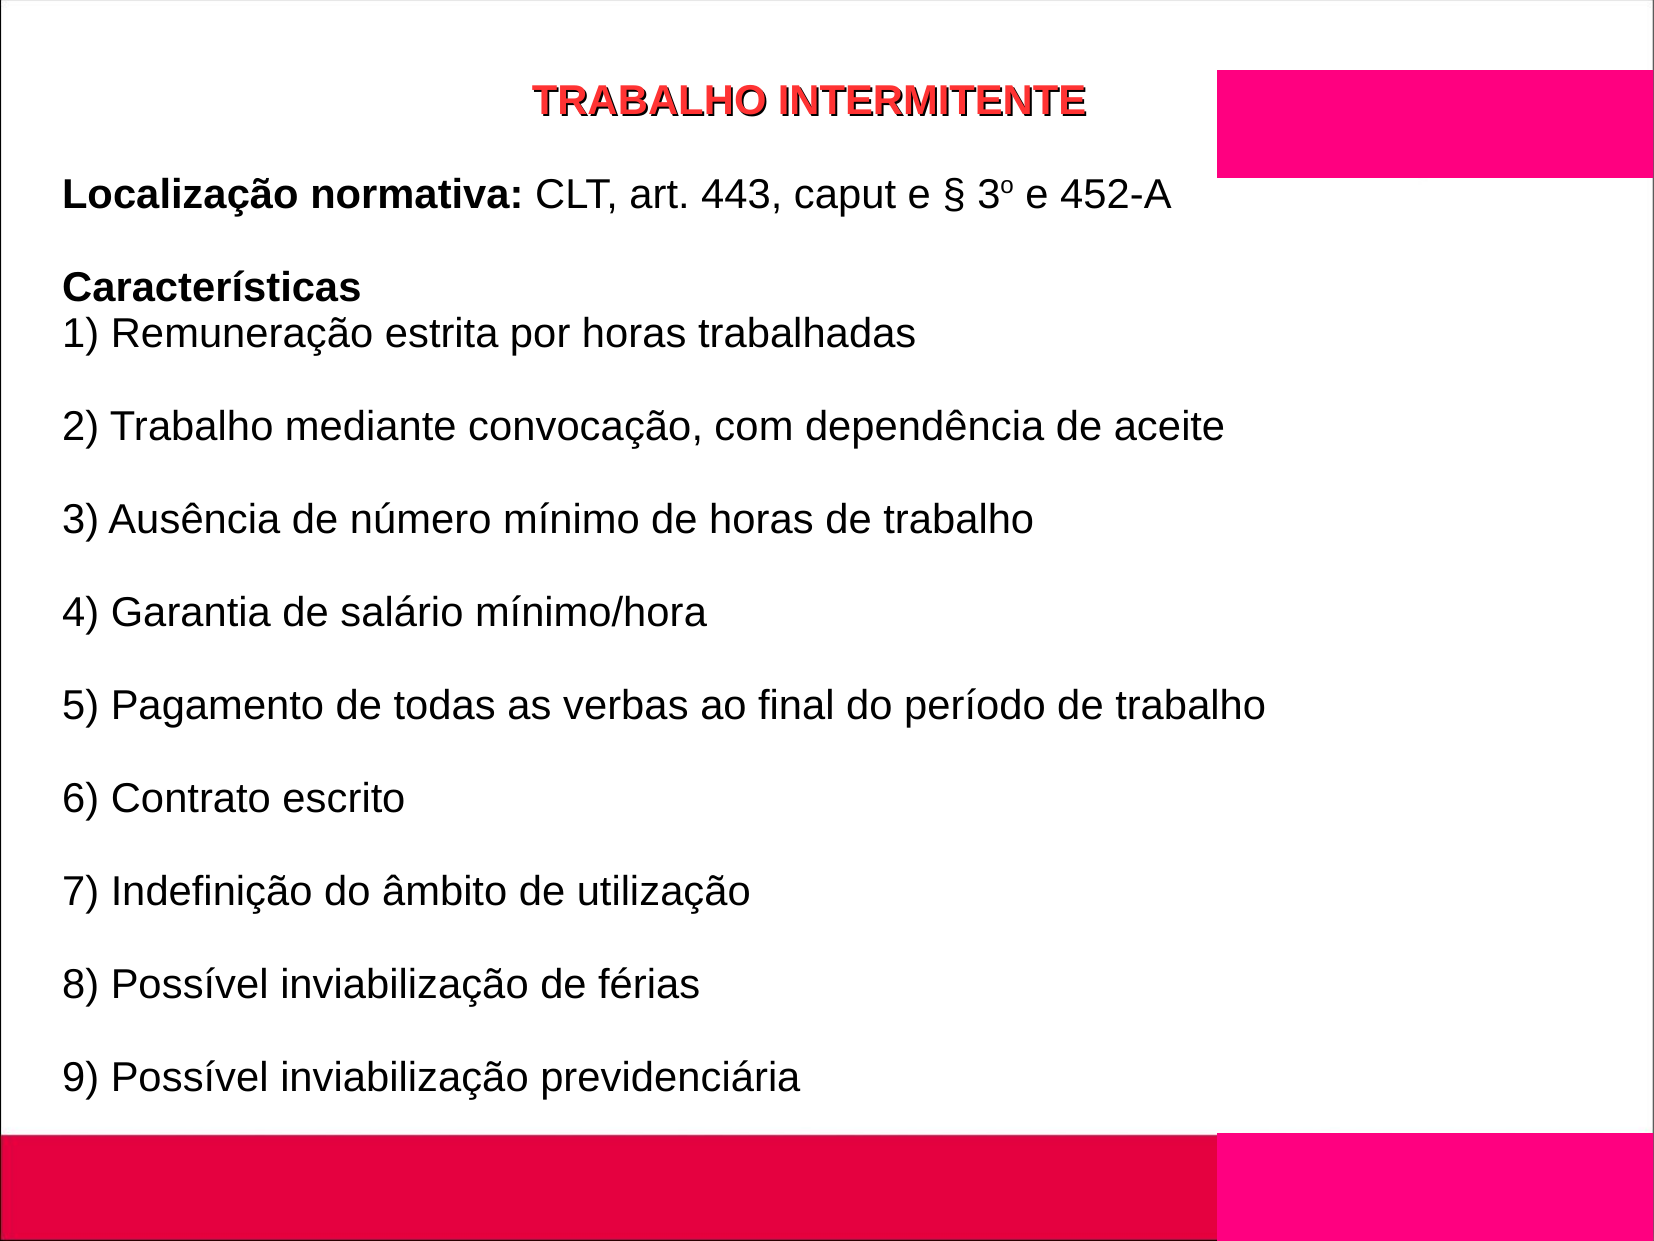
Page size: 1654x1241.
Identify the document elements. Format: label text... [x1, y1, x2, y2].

picture [0, 0, 1654, 1241]
text_box TRABALHO INTERMITENTE Localização normativa: CLT, art. 443, caput e § 3o e 452-A Características 1) Remuneração estrita por horas trabalhadas 2) Trabalho mediante convocação, com dependência de aceite 3) Ausência de número mínimo de horas de trabalho 4) Garantia de salário mínimo/hora 5) Pagamento de todas as verbas ao final do período de trabalho 6) Contrato escrito 7) Indefinição do âmbito de utilização 8) Possível inviabilização de férias 9) Possível inviabilização previdenciária [47, 69, 1571, 1118]
